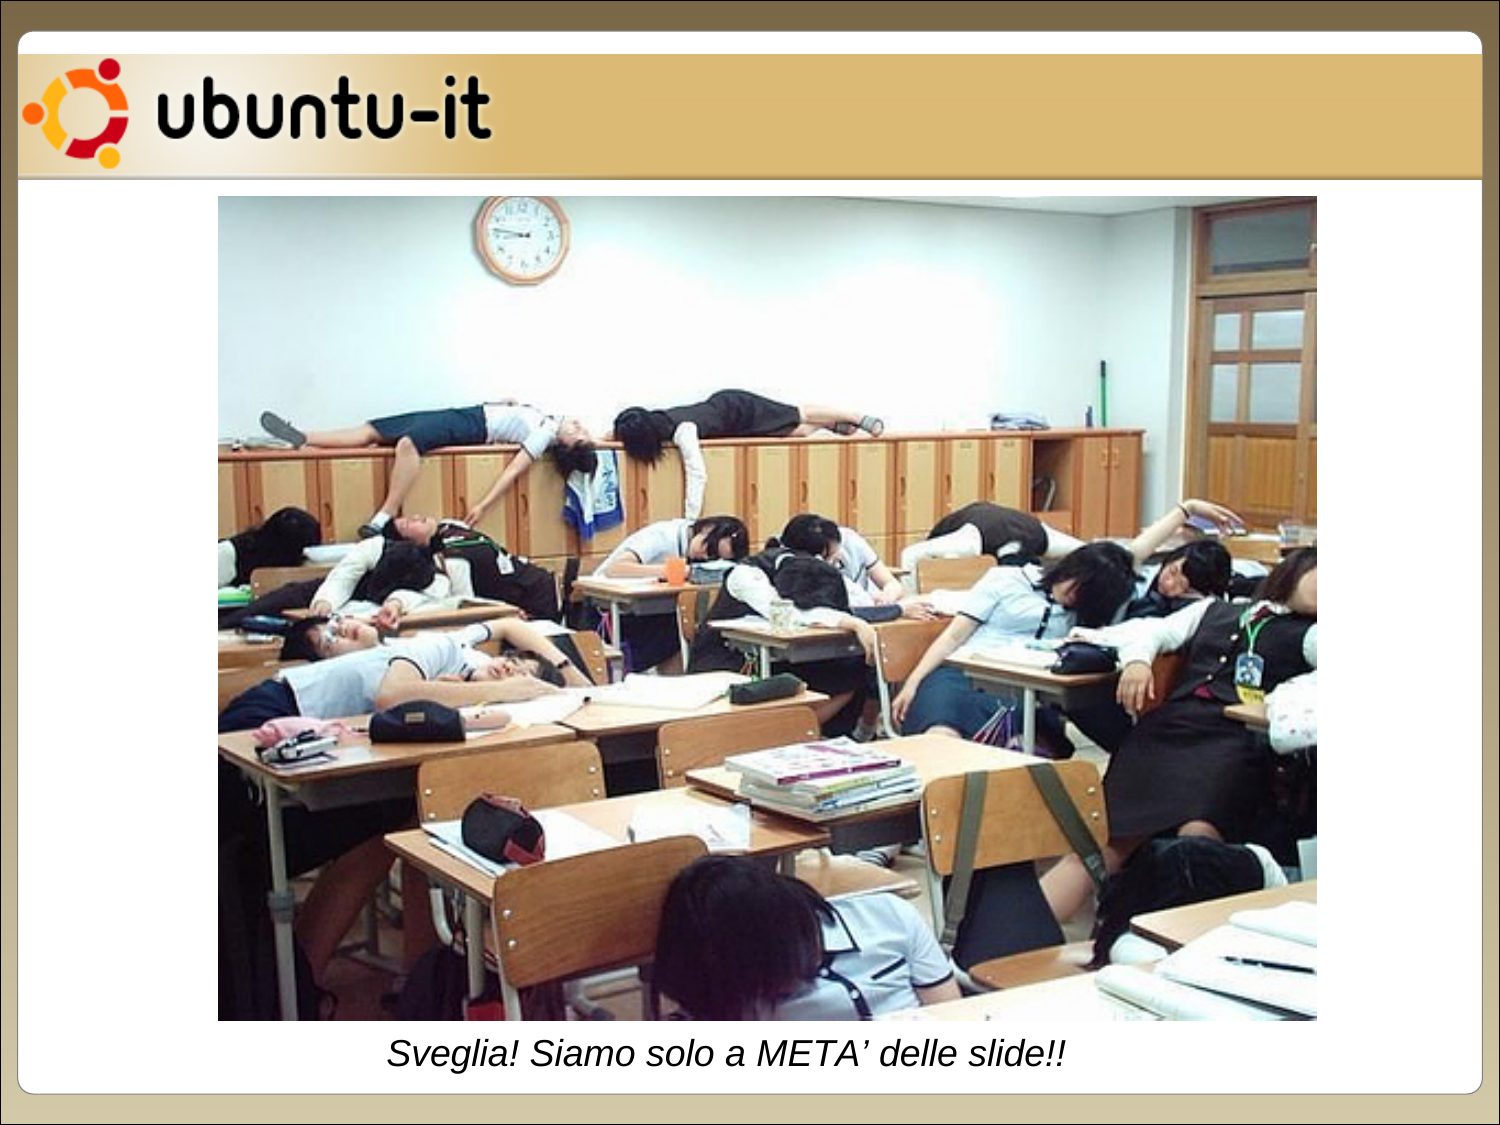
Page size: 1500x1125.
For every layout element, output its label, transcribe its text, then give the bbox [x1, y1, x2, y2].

picture [18, 54, 1483, 180]
picture [218, 196, 1317, 1011]
title Sveglia! Siamo solo a META’ delle slide!! [0, 1011, 1453, 1095]
